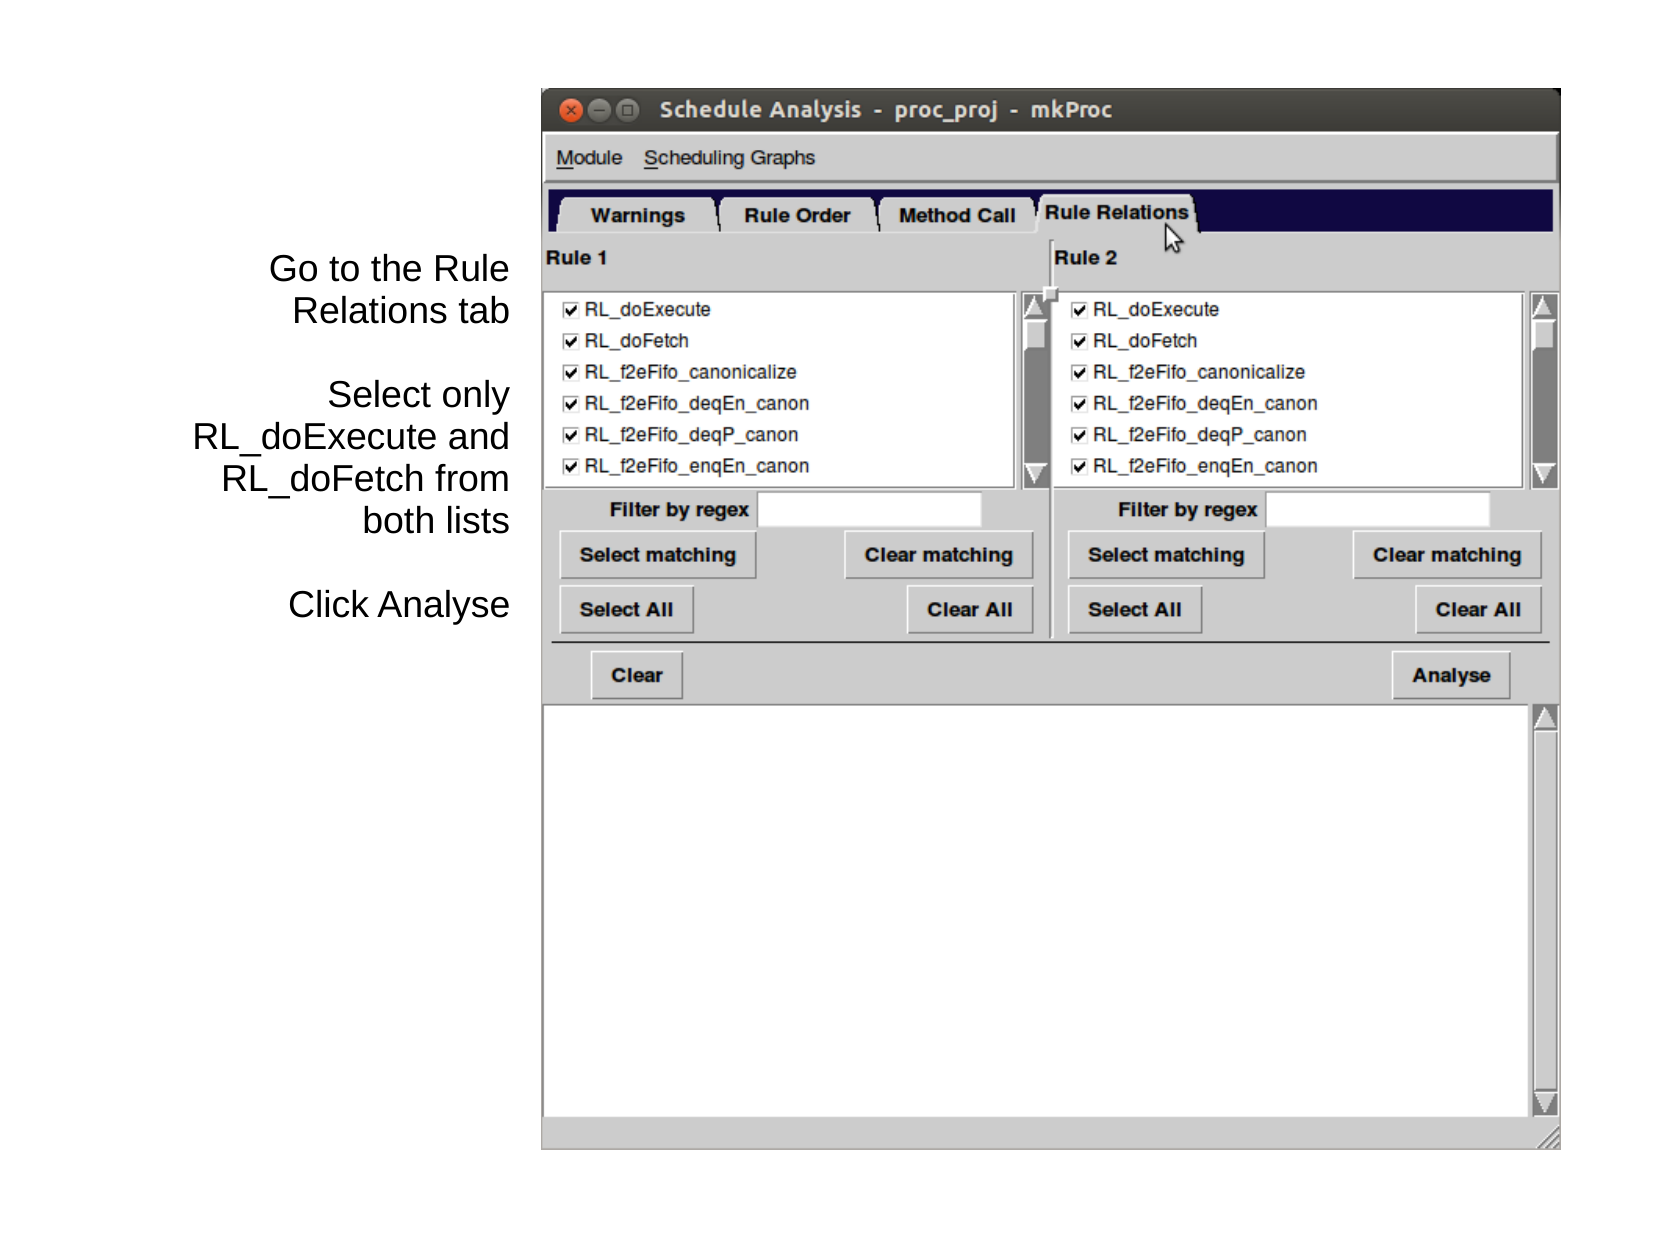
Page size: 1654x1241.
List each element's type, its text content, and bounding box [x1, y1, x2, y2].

picture [541, 88, 1561, 1150]
text_box Go to the Rule Relations tab Select only RL_doExecute and RL_doFetch from both lists Click Analyse [165, 240, 526, 633]
